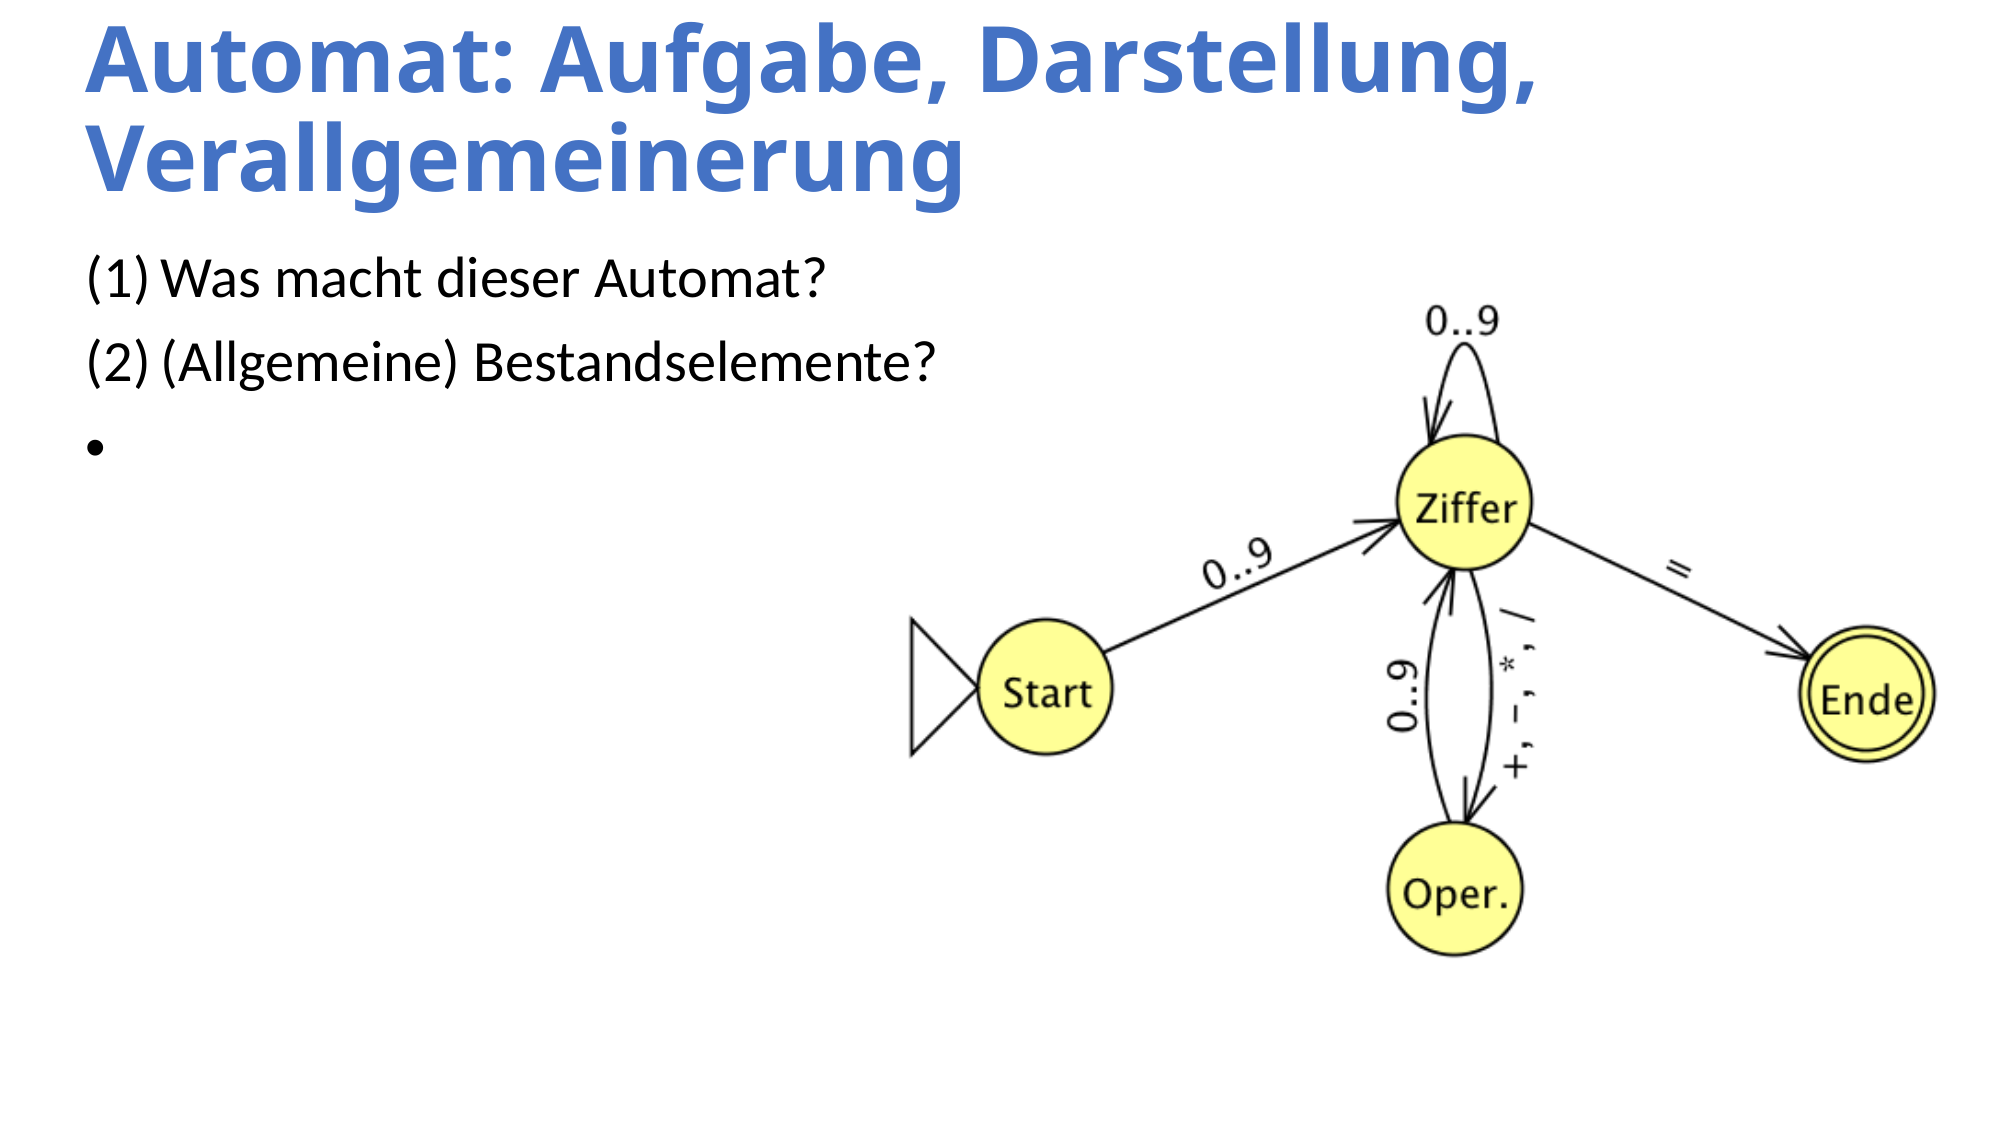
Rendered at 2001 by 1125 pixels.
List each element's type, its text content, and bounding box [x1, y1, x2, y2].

title Automat: Aufgabe, Darstellung, Verallgemeinerung [70, 0, 1985, 225]
list Was macht dieser Automat? (Allgemeine) Bestandselemente? [70, 239, 1985, 997]
